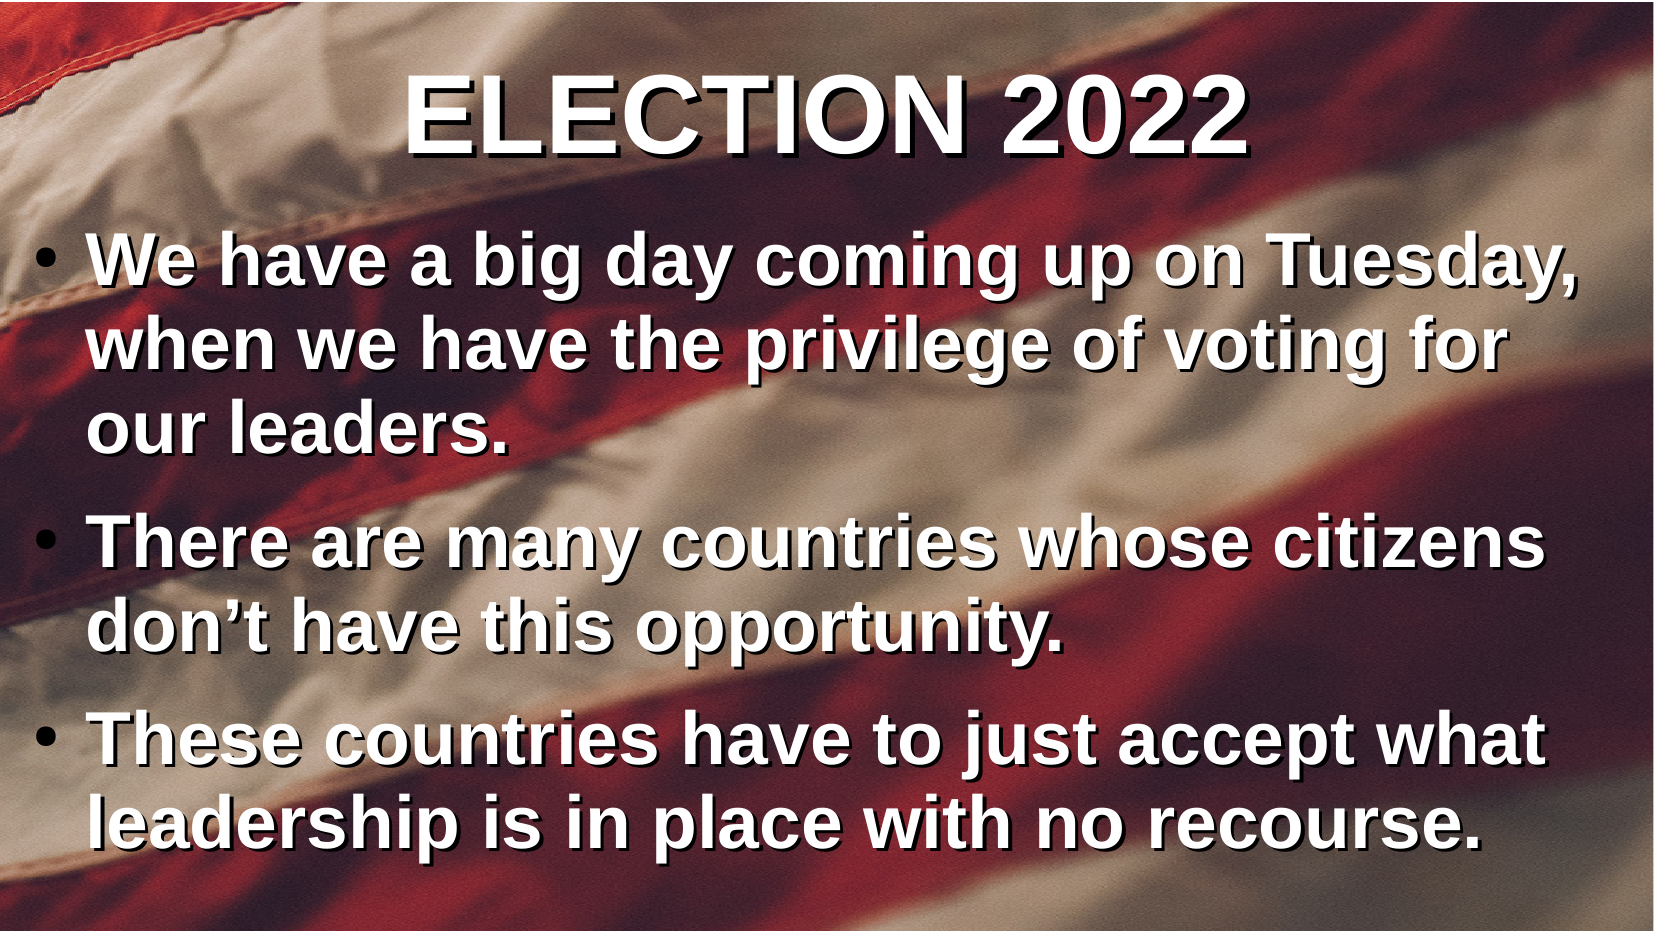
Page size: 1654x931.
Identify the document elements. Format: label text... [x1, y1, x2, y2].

title ELECTION 2022 [82, 37, 1571, 193]
picture [0, 2, 1654, 931]
list We have a big day coming up on Tuesday, when we have the privilege of voting for our leaders. There are many countries whose citizens don’t have this opportunity. These countries have to just accept what leadership is in place with no recourse. [15, 217, 1636, 901]
